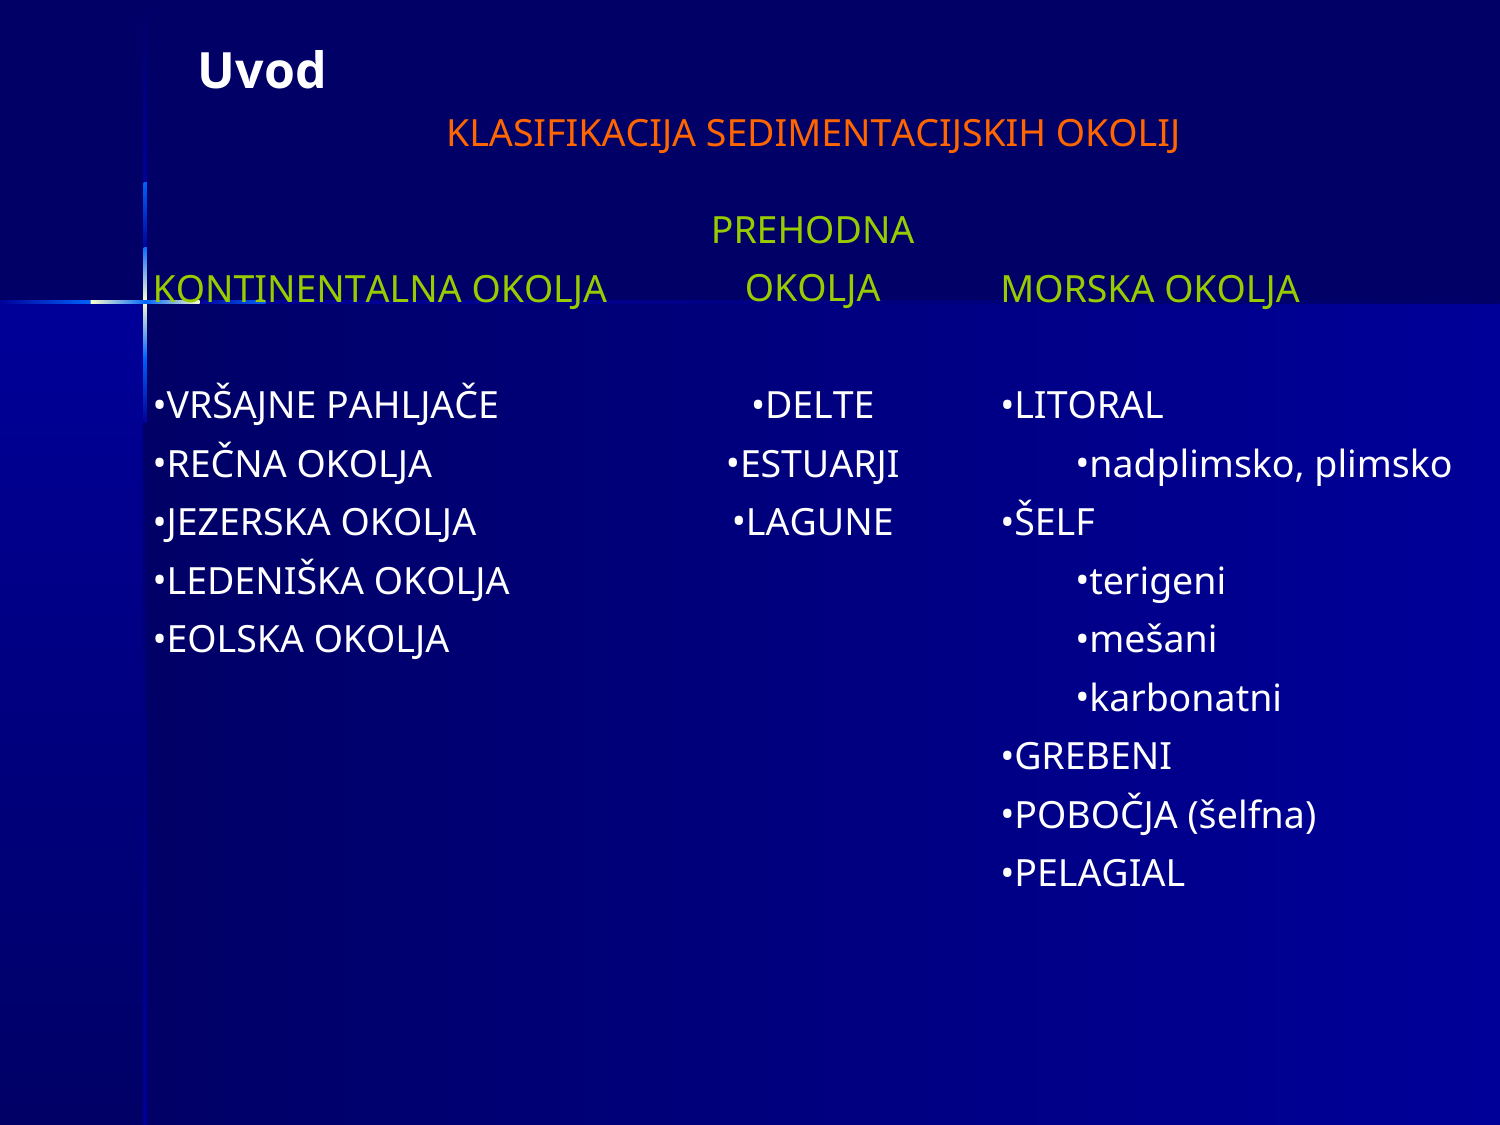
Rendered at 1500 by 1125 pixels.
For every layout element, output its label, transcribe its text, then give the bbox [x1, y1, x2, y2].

text_box MORSKA OKOLJA LITORAL nadplimsko, plimsko ŠELF terigeni mešani karbonatni GREBENI POBOČJA (šelfna) PELAGIAL [985, 243, 1468, 948]
text_box KLASIFIKACIJA SEDIMENTACIJSKIH OKOLIJ [431, 101, 1206, 163]
text_box PREHODNA OKOLJA DELTE ESTUARJI LAGUNE [696, 184, 930, 596]
text_box KONTINENTALNA OKOLJA VRŠAJNE PAHLJAČE REČNA OKOLJA JEZERSKA OKOLJA LEDENIŠKA OKOLJA EOLSKA OKOLJA [138, 243, 623, 714]
text_box Uvod [183, 30, 342, 107]
